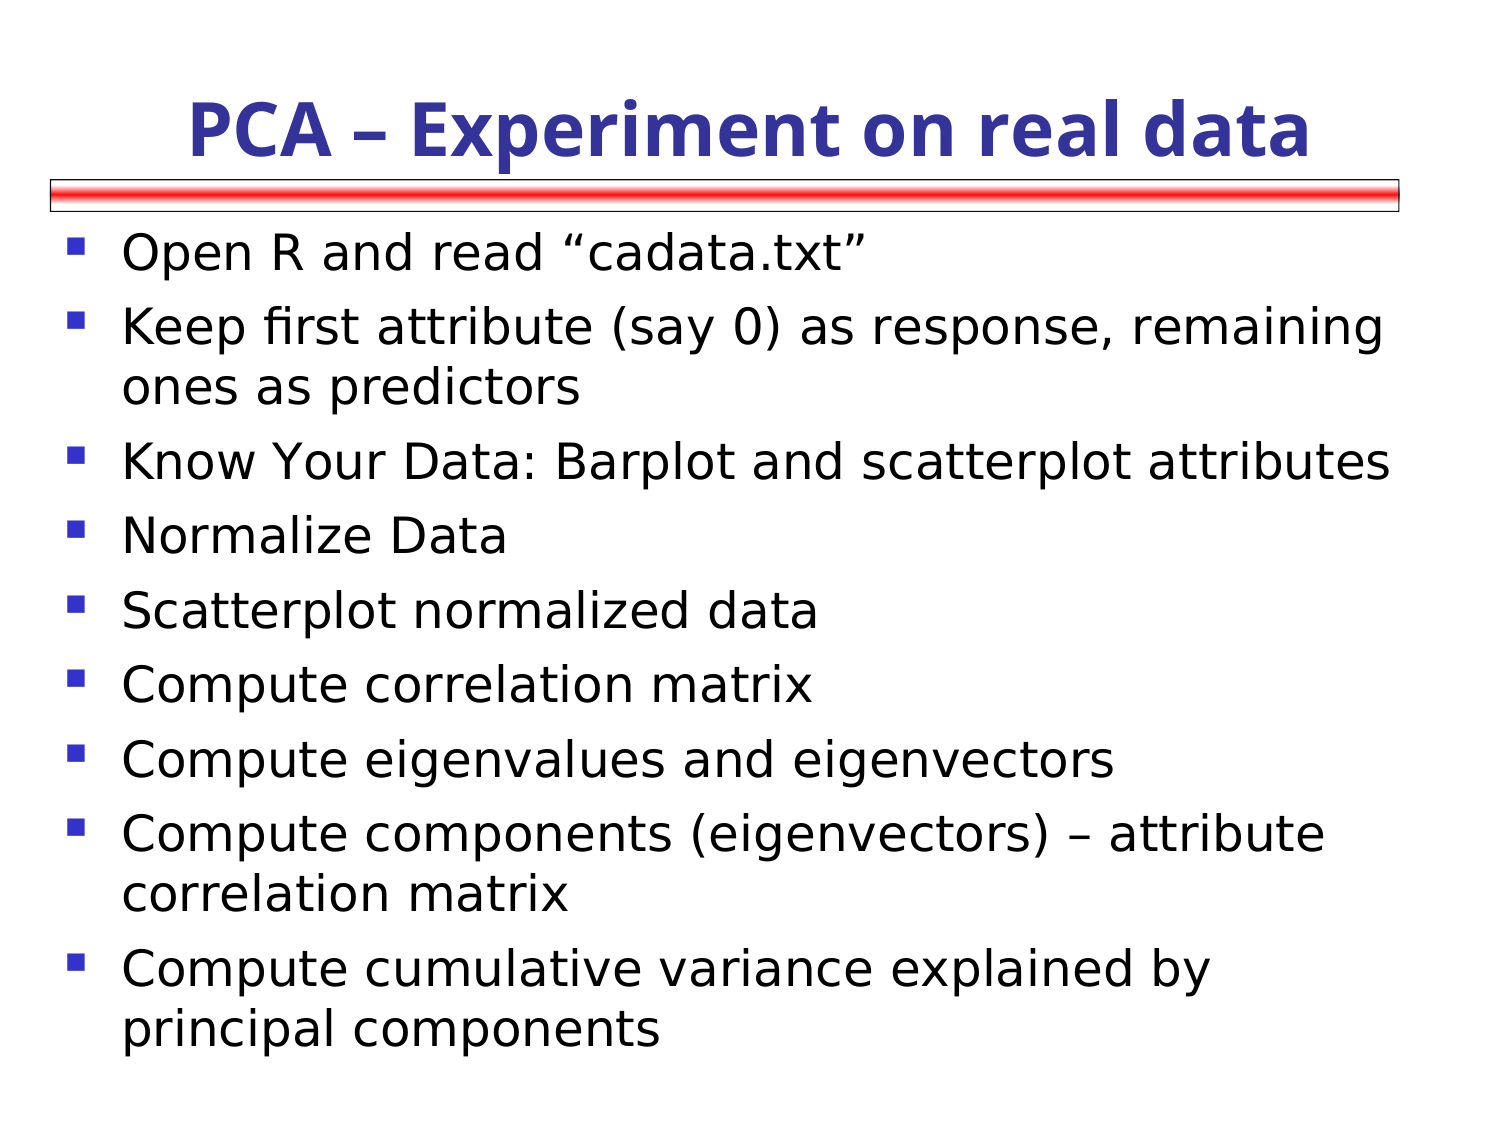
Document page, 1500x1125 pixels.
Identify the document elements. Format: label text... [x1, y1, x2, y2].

list Open R and read “cadata.txt” Keep first attribute (say 0) as response, remaining ones as predictors Know Your Data: Barplot and scatterplot attributes Normalize Data Scatterplot normalized data Compute correlation matrix Compute eigenvalues and eigenvectors Compute components (eigenvectors) – attribute correlation matrix Compute cumulative variance explained by principal components [49, 212, 1425, 1081]
title PCA – Experiment on real data [0, 74, 1500, 180]
